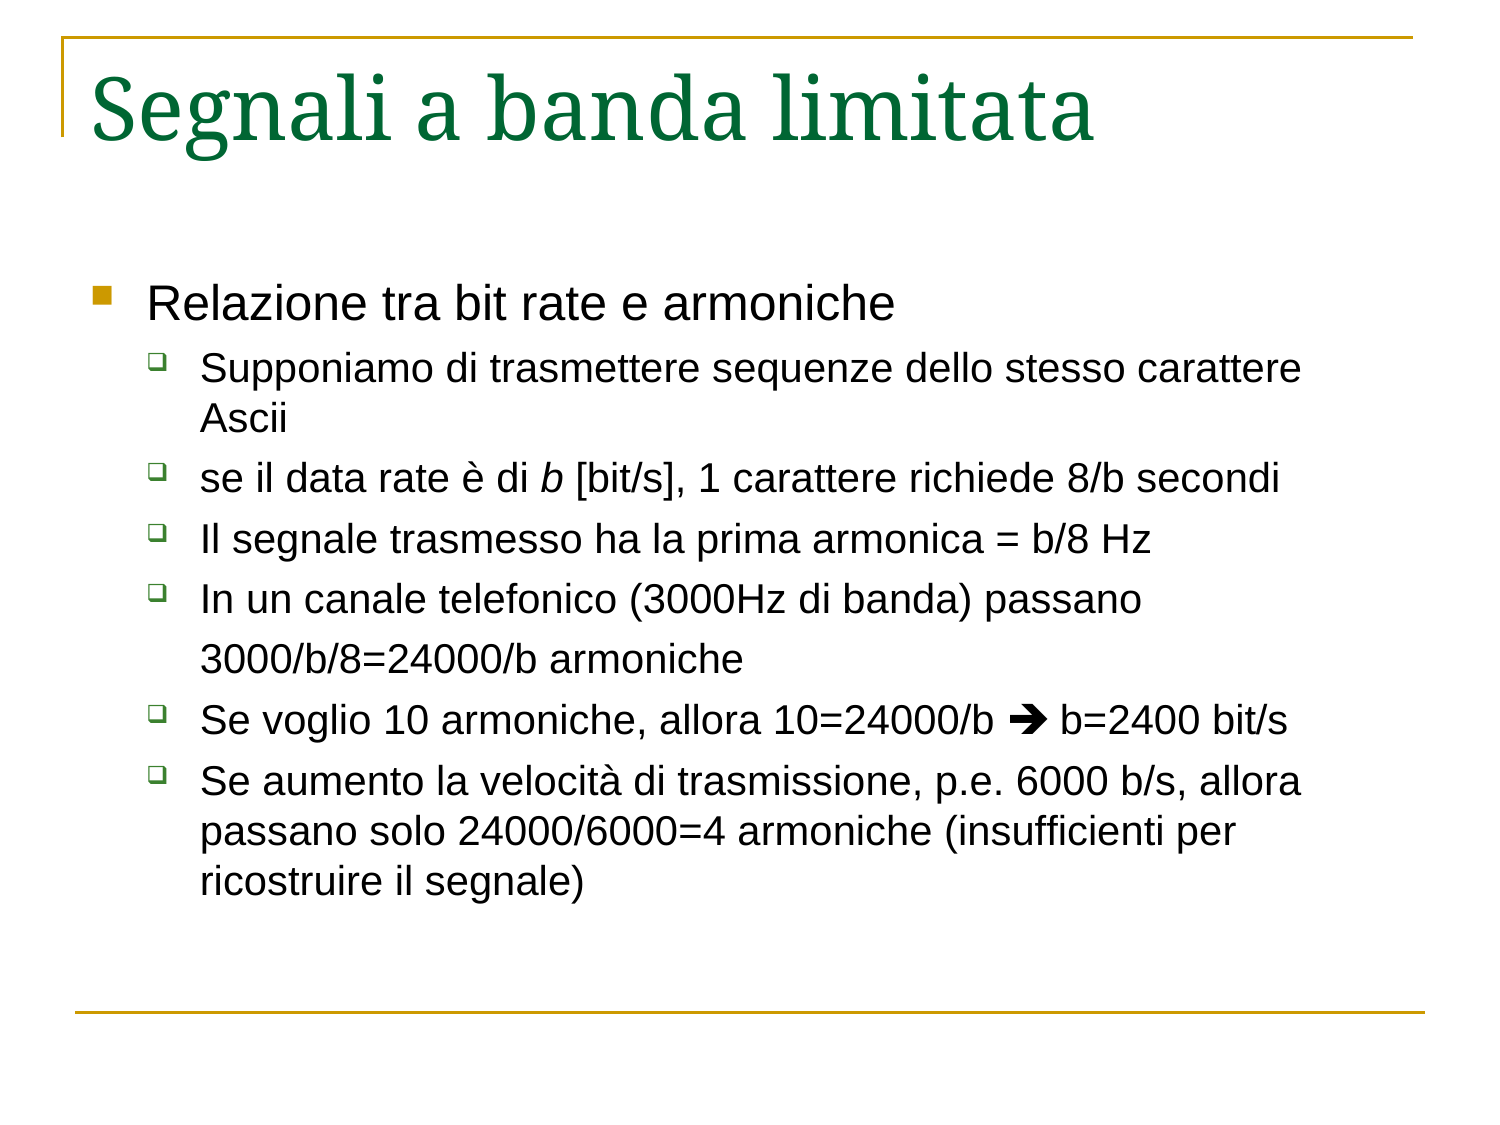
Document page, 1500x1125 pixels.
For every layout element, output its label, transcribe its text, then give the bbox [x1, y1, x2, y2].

list Relazione tra bit rate e armoniche Supponiamo di trasmettere sequenze dello stesso carattere Ascii se il data rate è di b [bit/s], 1 carattere richiede 8/b secondi Il segnale trasmesso ha la prima armonica = b/8 Hz In un canale telefonico (3000Hz di banda) passano 3000/b/8=24000/b armoniche Se voglio 10 armoniche, allora 10=24000/b  b=2400 bit/s Se aumento la velocità di trasmissione, p.e. 6000 b/s, allora passano solo 24000/6000=4 armoniche (insufficienti per ricostruire il segnale) [75, 262, 1426, 1032]
title Segnali a banda limitata [75, 45, 1426, 233]
